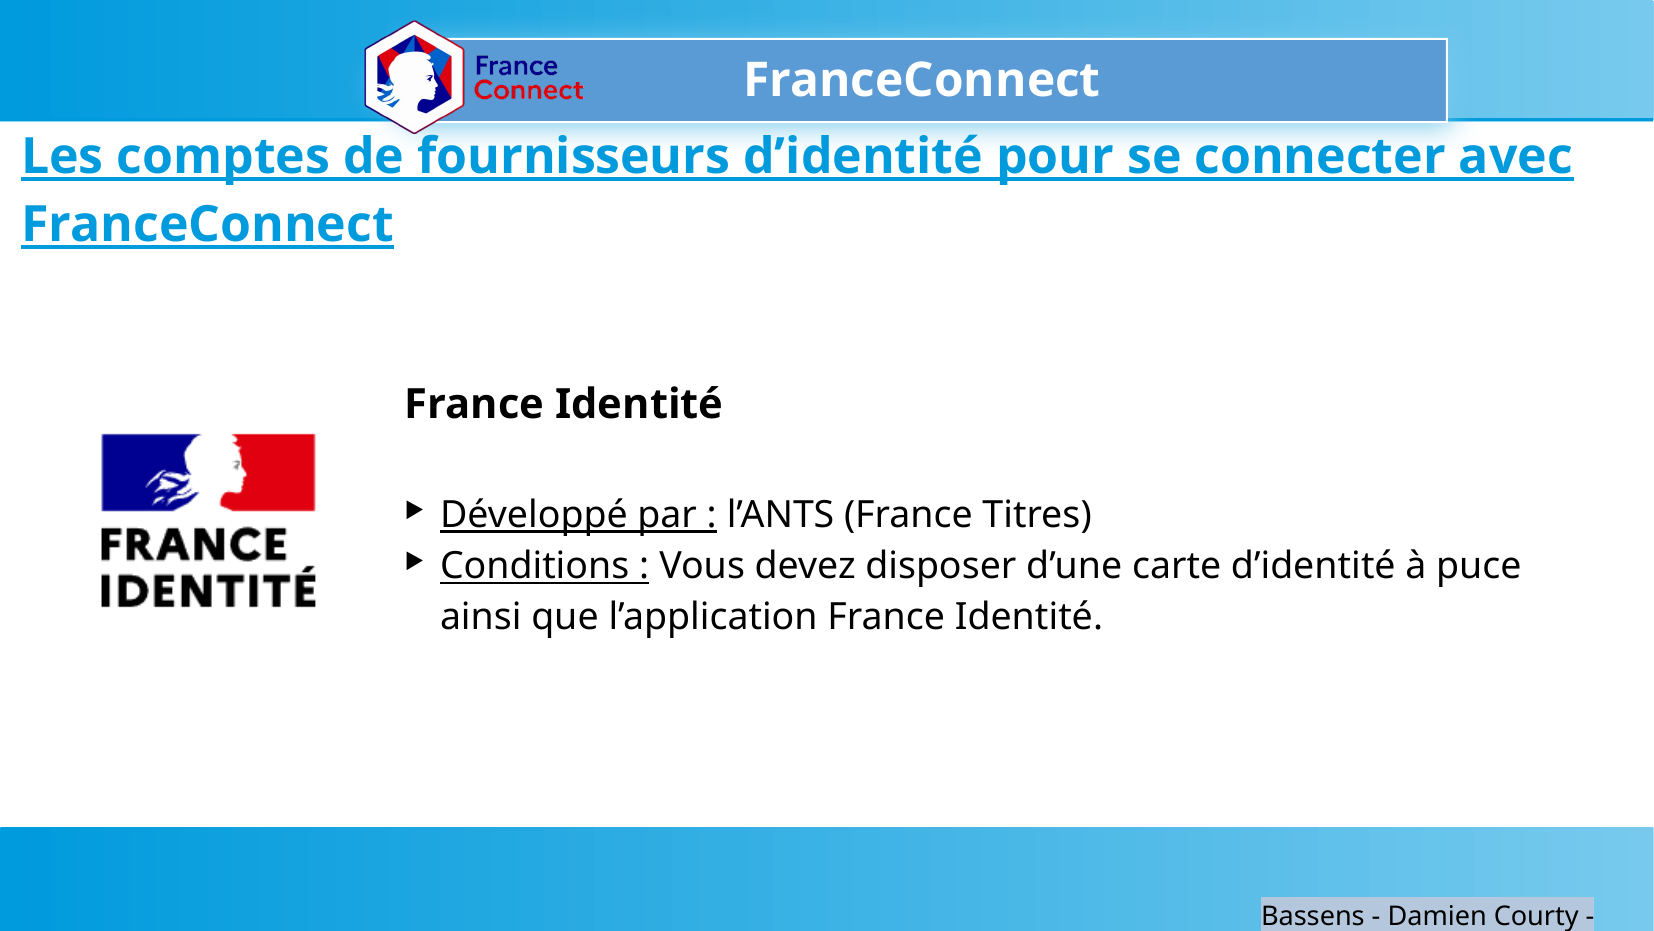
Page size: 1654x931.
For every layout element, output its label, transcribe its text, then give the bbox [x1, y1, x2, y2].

picture [361, 17, 586, 136]
text_box France Identité Développé par : l’ANTS (France Titres) Conditions : Vous devez disposer d’une carte d’identité à puce ainsi que l’application France Identité. [389, 366, 1619, 611]
picture [94, 425, 325, 615]
text_box Bassens - Damien Courty - 2024 [1246, 889, 1654, 931]
text_box FranceConnect [586, 38, 1447, 112]
text_box Les comptes de fournisseurs d’identité pour se connecter avec FranceConnect [6, 112, 1654, 304]
